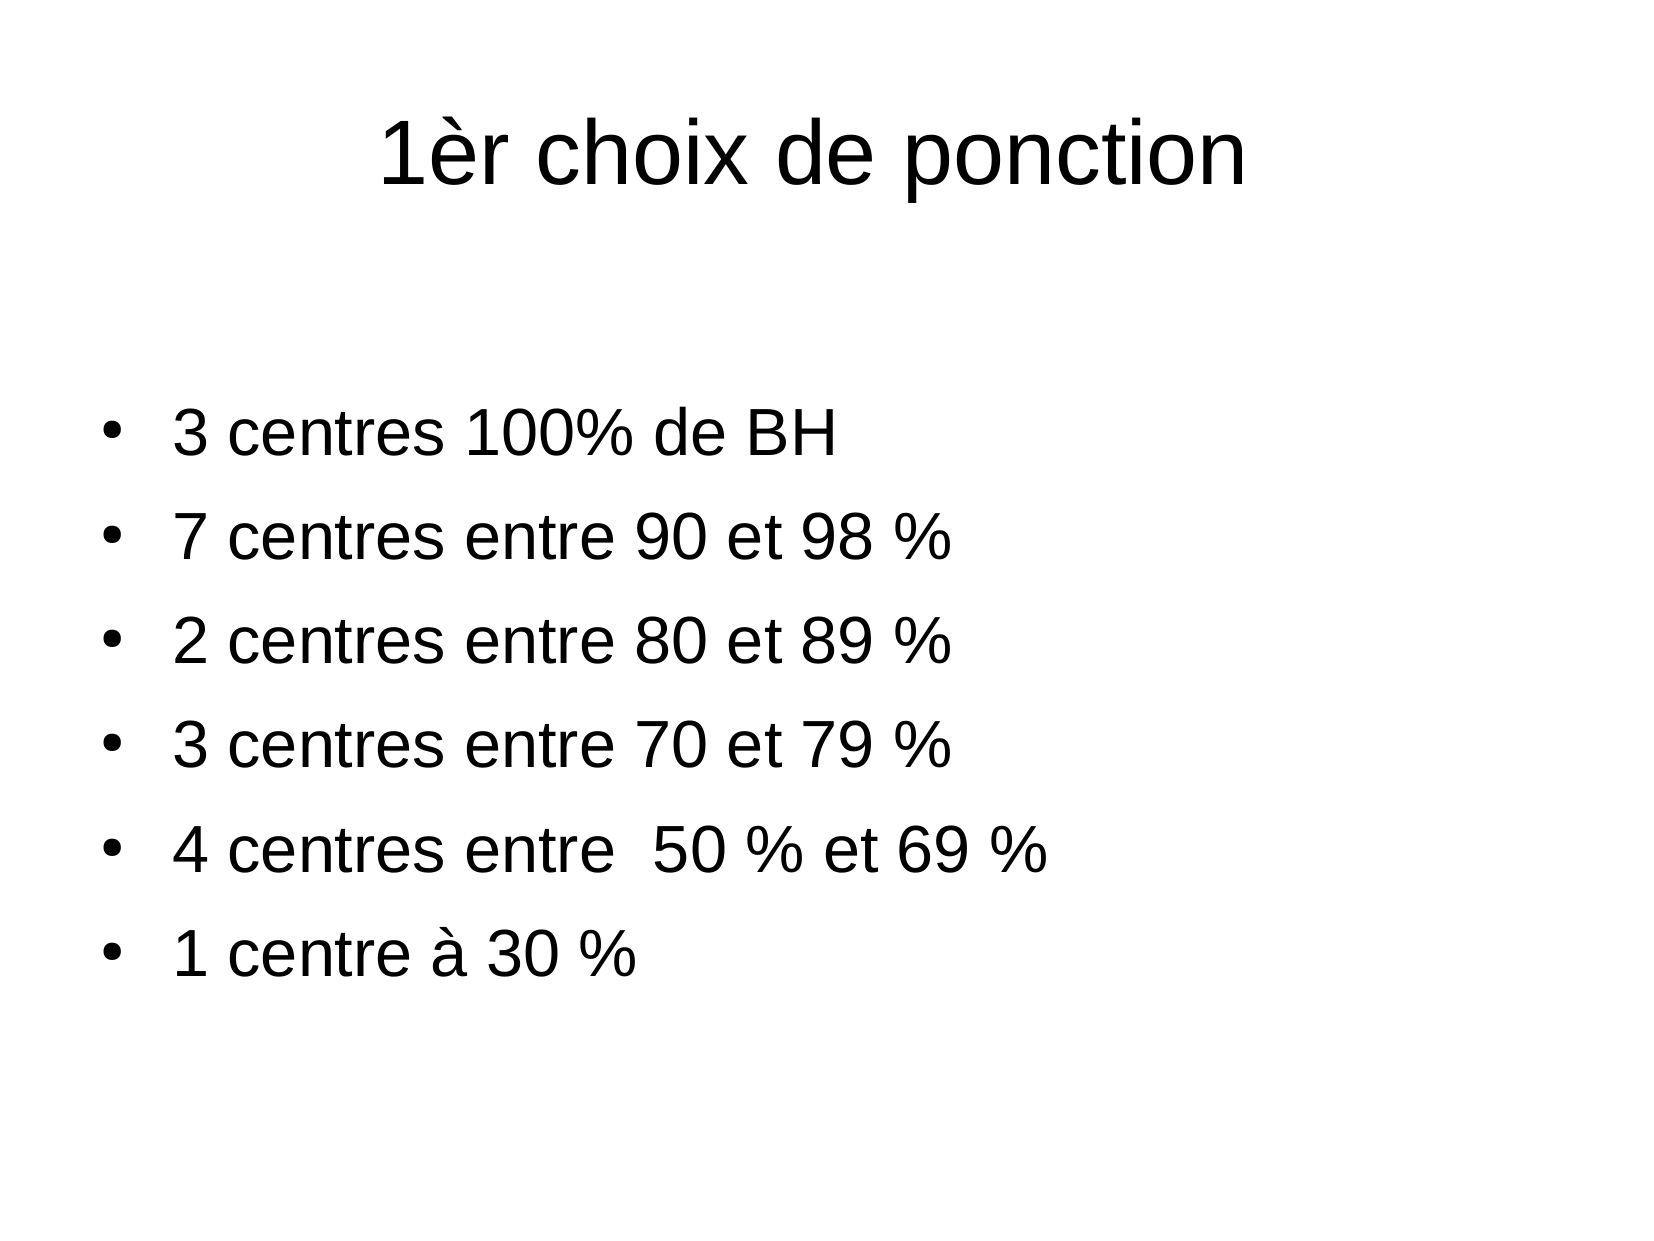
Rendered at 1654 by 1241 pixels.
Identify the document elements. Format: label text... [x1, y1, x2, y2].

title 1èr choix de ponction [82, 49, 1571, 257]
list 3 centres 100% de BH 7 centres entre 90 et 98 % 2 centres entre 80 et 89 % 3 centres entre 70 et 79 % 4 centres entre 50 % et 69 % 1 centre à 30 % [82, 290, 1571, 1109]
